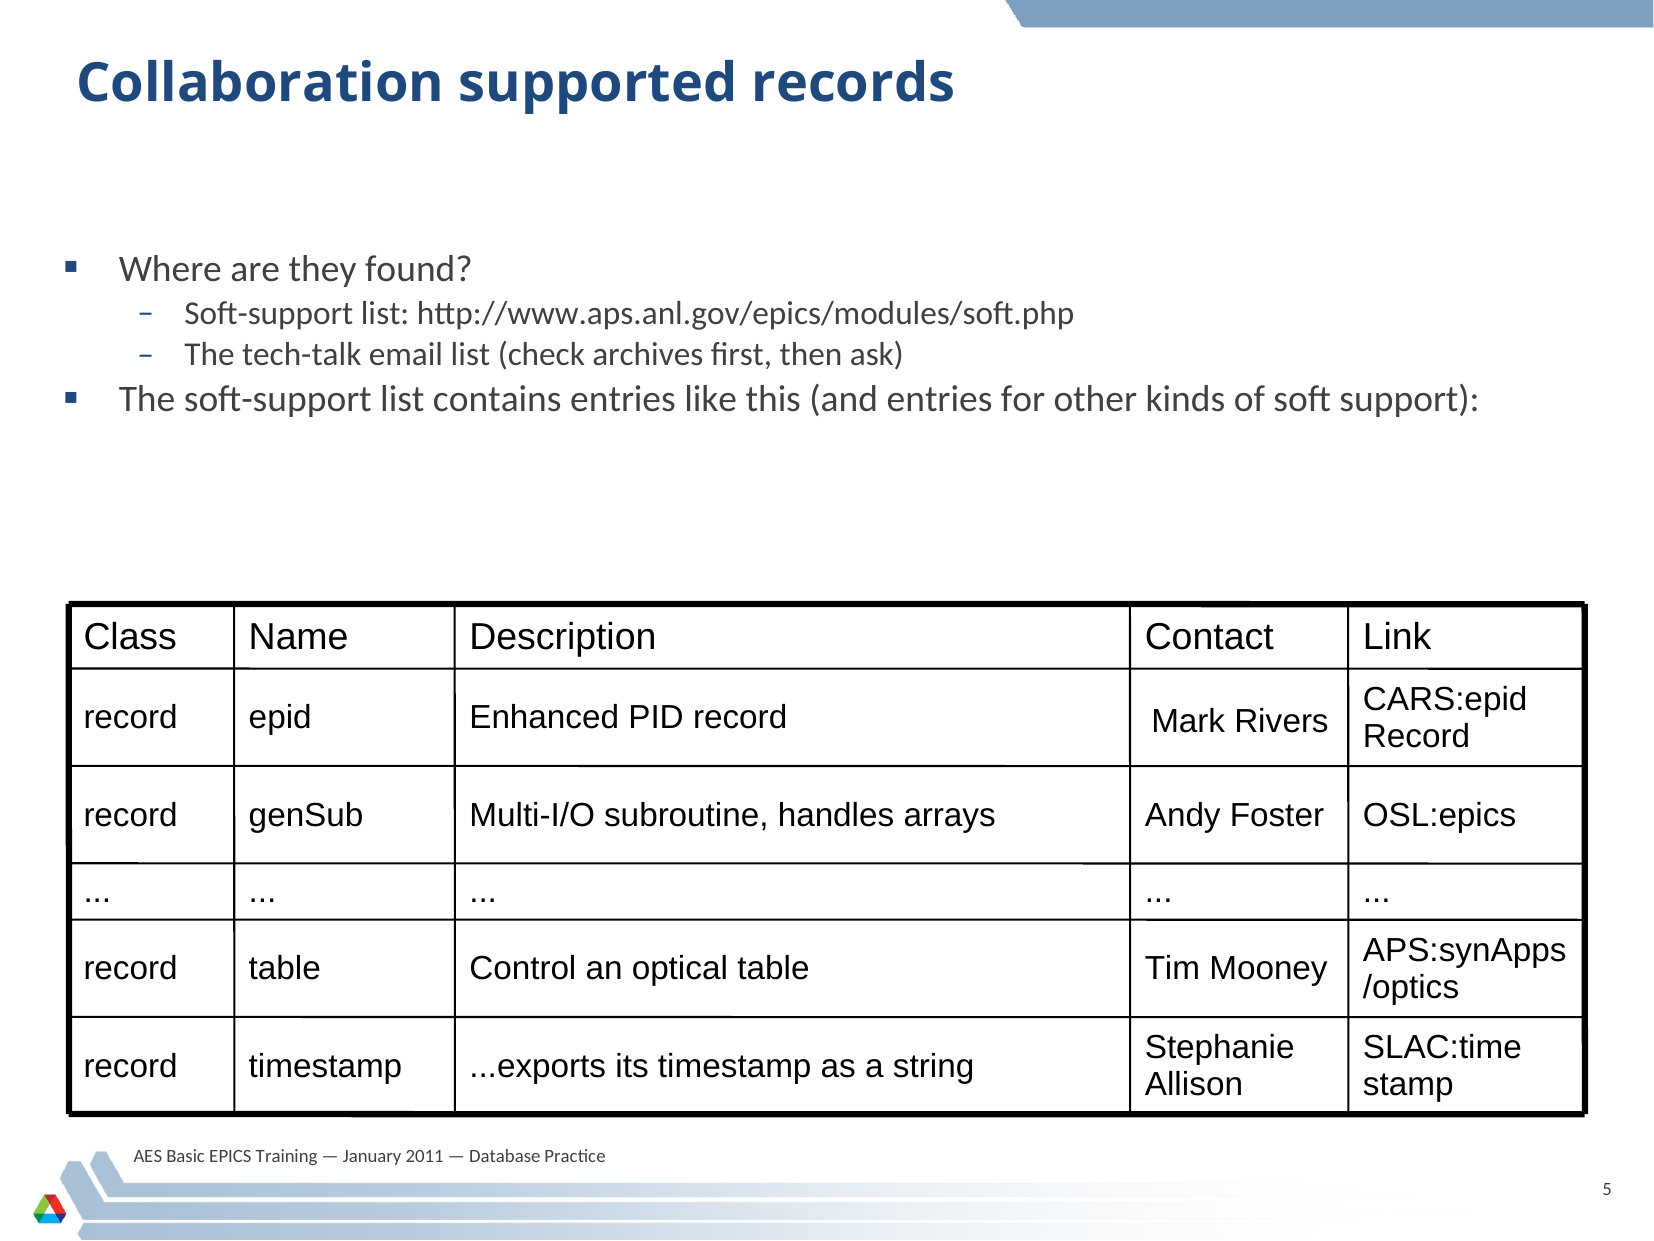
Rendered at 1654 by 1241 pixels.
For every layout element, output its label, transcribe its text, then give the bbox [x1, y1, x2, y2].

picture [0, 1143, 1654, 1240]
text_box ... [1132, 865, 1347, 918]
text_box Name [236, 608, 453, 667]
text_box ... [236, 865, 453, 918]
text_box record [73, 1018, 233, 1110]
text_box SLAC:time stamp [1350, 1019, 1581, 1111]
text_box Tim Mooney [1132, 921, 1347, 1016]
text_box CARS:epid Record [1350, 670, 1581, 765]
text_box ...exports its timestamp as a string [456, 1019, 1129, 1111]
text_box record [73, 921, 233, 1015]
text_box ... [456, 865, 1129, 918]
text_box genSub [236, 767, 453, 862]
title Collaboration supported records [61, 51, 1500, 123]
text_box APS:synApps/optics [1350, 921, 1581, 1016]
text_box ... [1350, 865, 1581, 918]
text_box OSL:epics [1350, 768, 1581, 862]
text_box Enhanced PID record [456, 670, 1129, 765]
text_box Control an optical table [456, 921, 1129, 1016]
text_box Multi-I/O subroutine, handles arrays [456, 767, 1129, 862]
text_box timestamp [236, 1018, 453, 1111]
text_box ... [73, 865, 233, 918]
text_box Mark Rivers [1136, 686, 1344, 739]
text_box record [72, 767, 233, 862]
text_box Contact [1131, 608, 1347, 667]
text_box Stephanie Allison [1132, 1019, 1347, 1111]
text_box Andy Foster [1132, 768, 1347, 862]
list Where are they found? Soft-support list: http://www.aps.anl.gov/epics/modules/soft.php The tech-talk email list (check archives first, then ask) The soft-support list contains entries like this (and entries for other kinds of soft support): [62, 253, 1498, 487]
text_box record [72, 670, 233, 764]
text_box Description [456, 608, 1128, 667]
text_box epid [236, 670, 453, 764]
text_box table [236, 921, 453, 1015]
text_box Link [1350, 608, 1581, 667]
picture [0, 0, 1654, 29]
text_box Class [72, 608, 233, 667]
